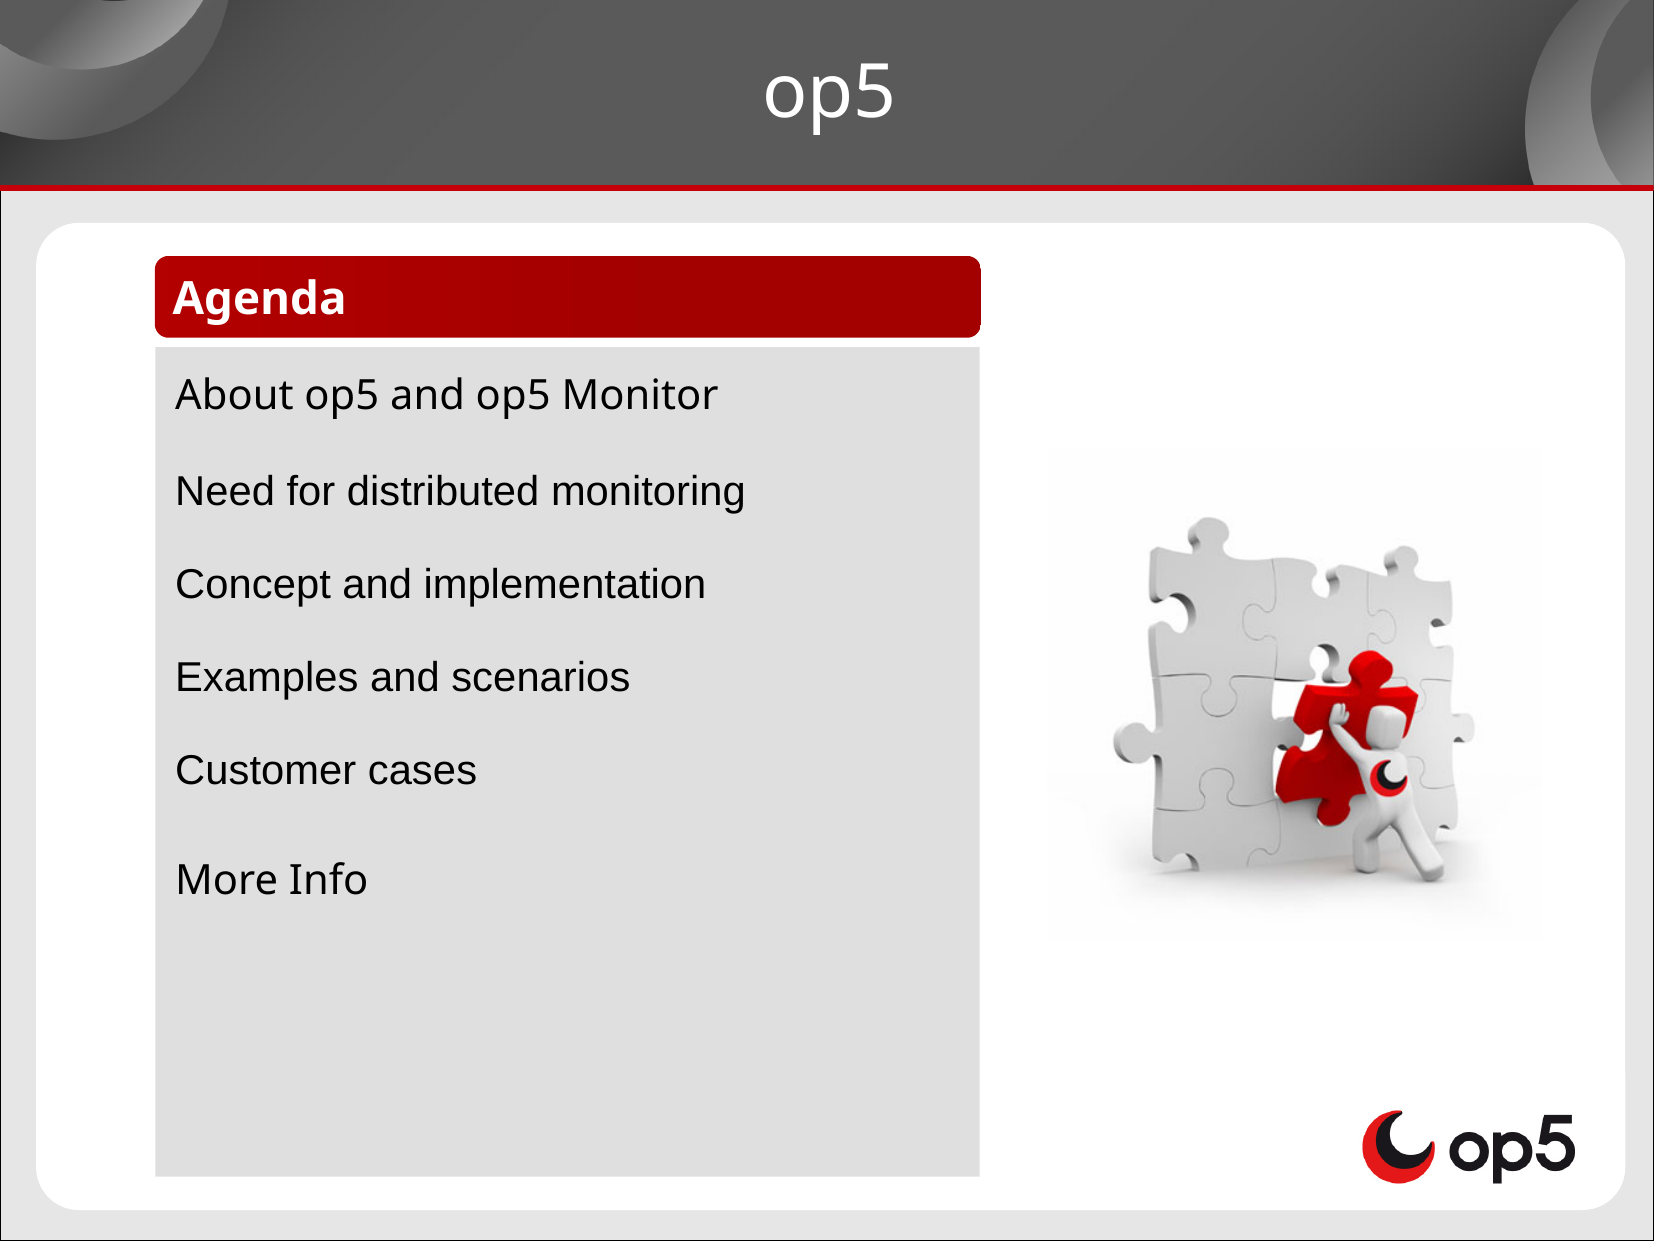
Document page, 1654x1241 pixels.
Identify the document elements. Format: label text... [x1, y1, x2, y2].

text_box Agenda [154, 256, 981, 338]
picture [1350, 1103, 1587, 1191]
picture [1047, 448, 1542, 941]
picture [0, 0, 1654, 185]
text_box About op5 and op5 Monitor Need for distributed monitoring Concept and implementation Examples and scenarios Customer cases More Info [160, 357, 974, 890]
title op5 [88, 0, 1571, 175]
text_box [155, 347, 980, 1177]
